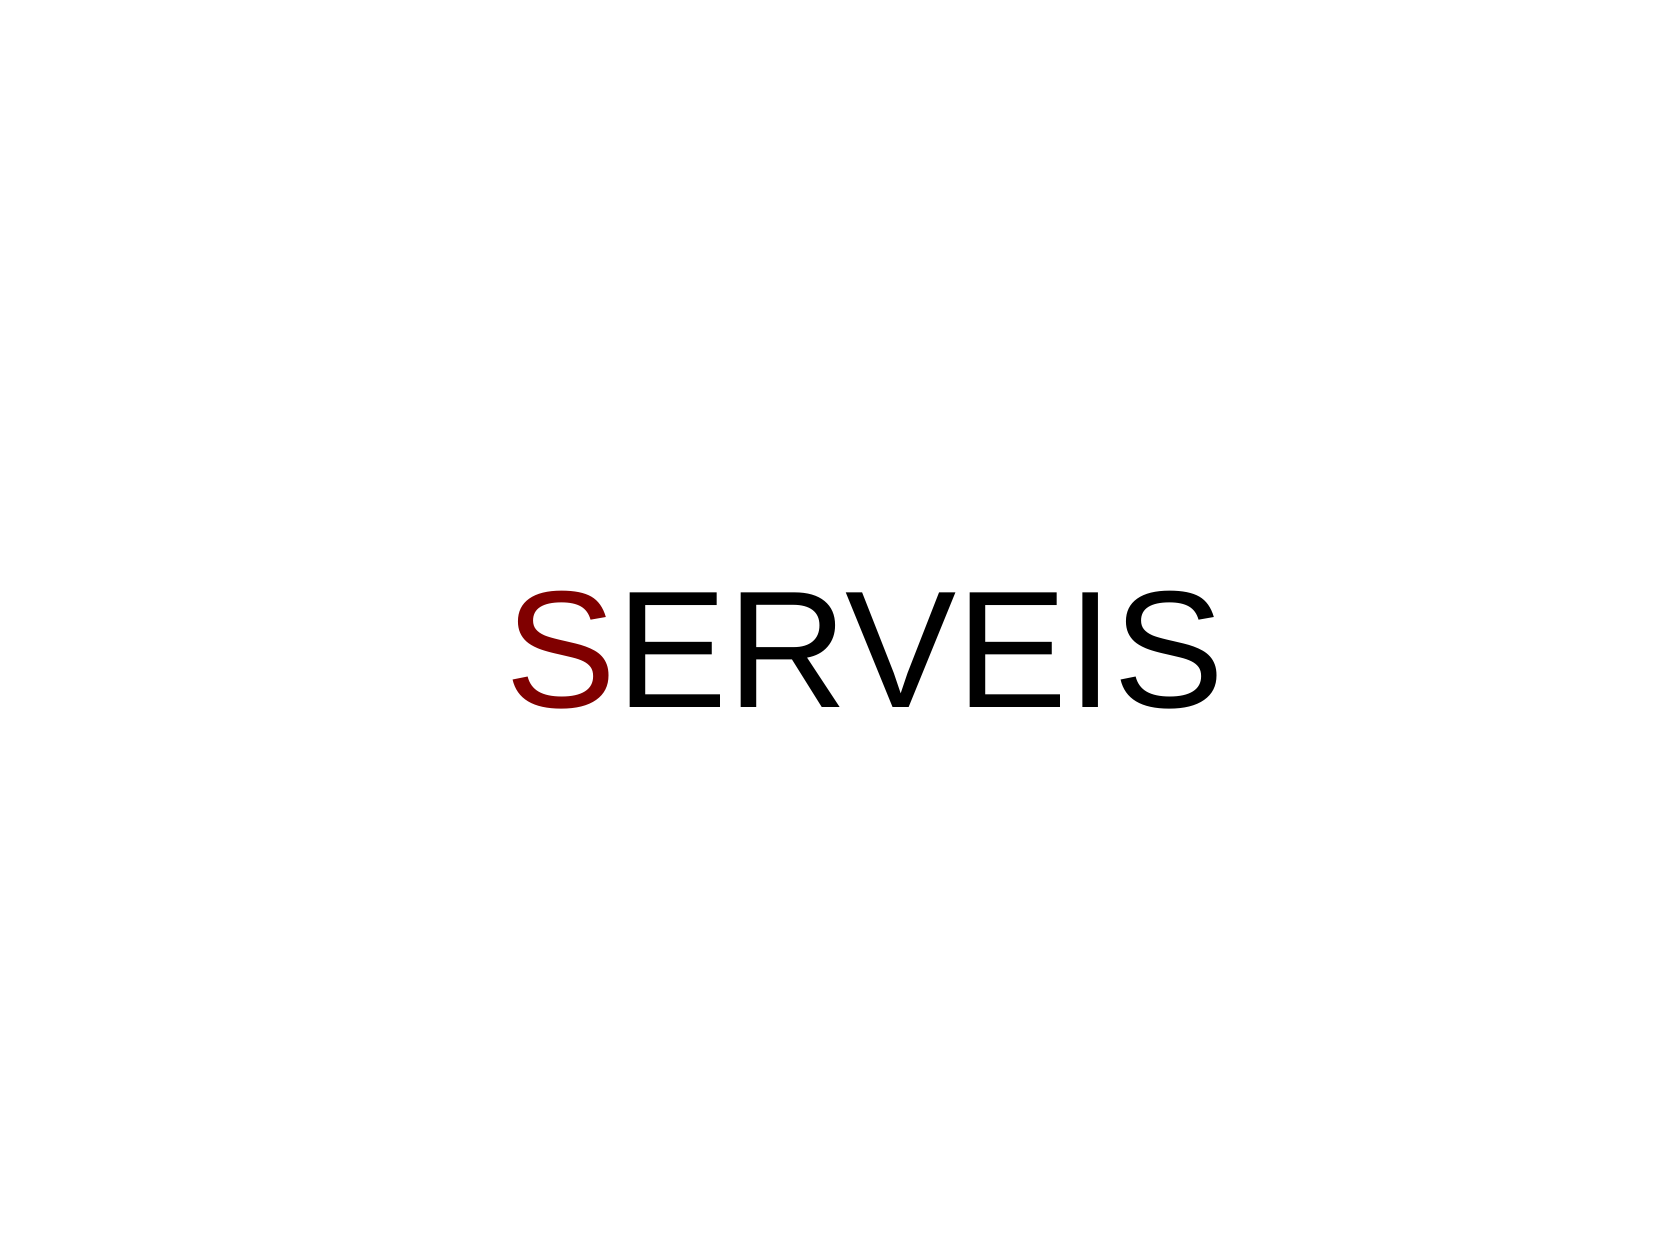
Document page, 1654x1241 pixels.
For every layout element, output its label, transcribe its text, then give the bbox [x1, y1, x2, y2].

list SERVEIS [82, 290, 1571, 1010]
